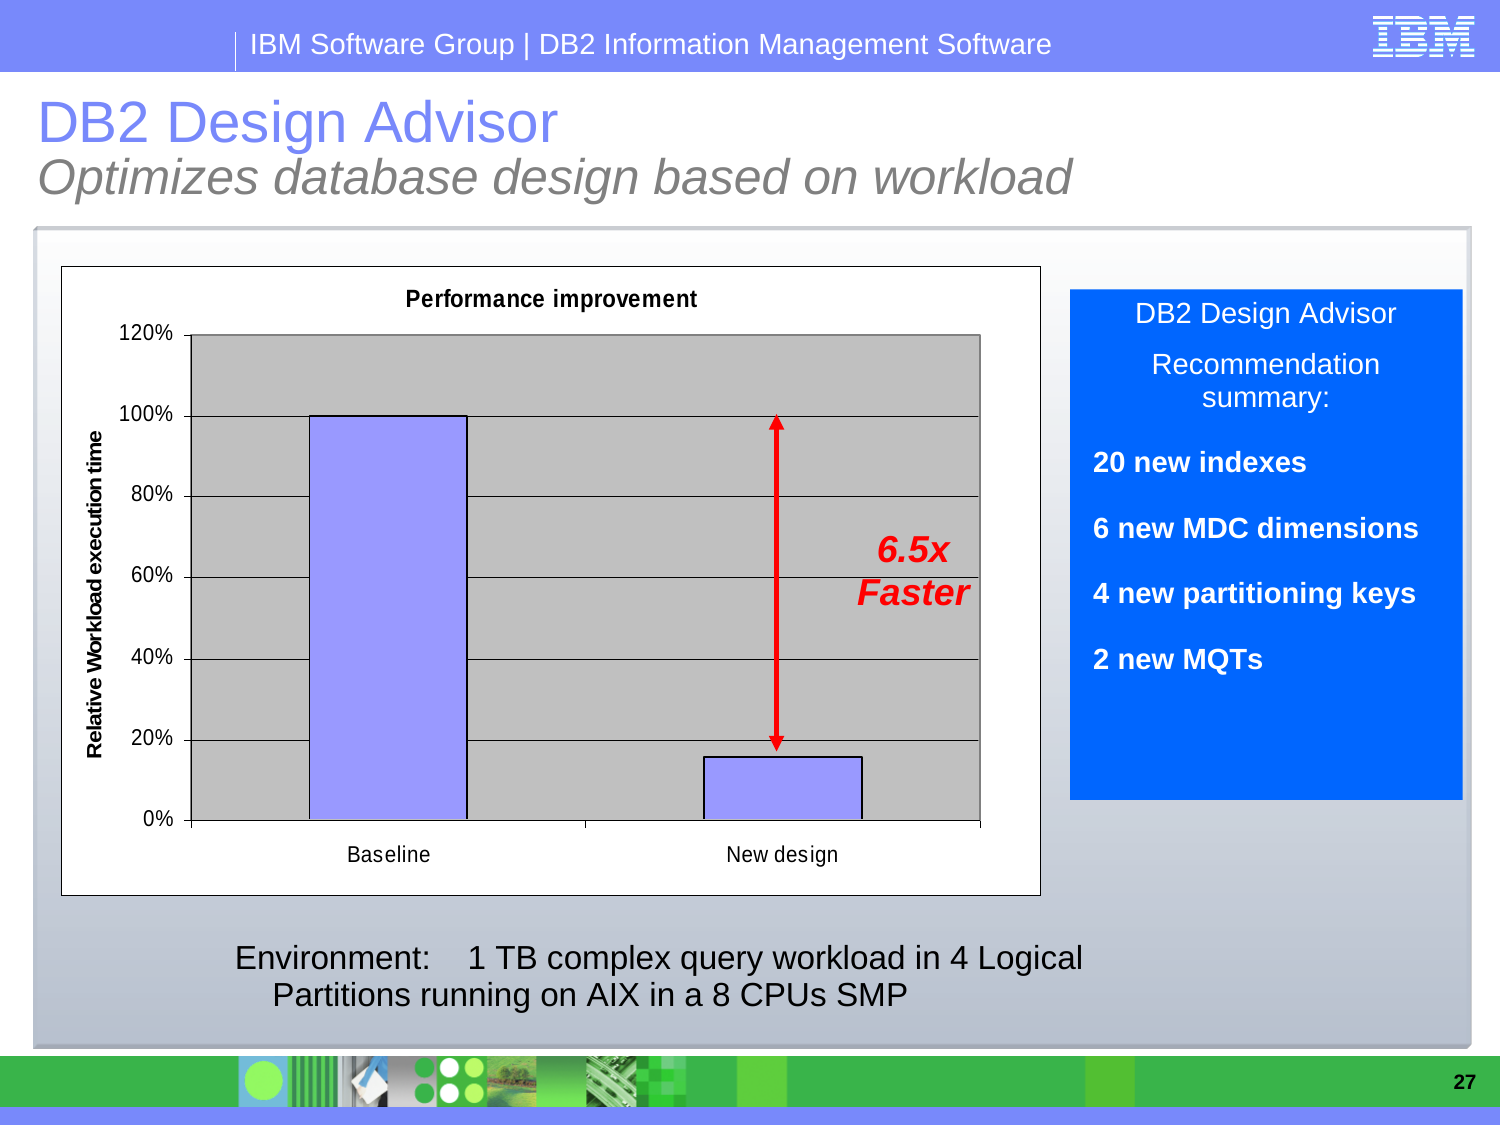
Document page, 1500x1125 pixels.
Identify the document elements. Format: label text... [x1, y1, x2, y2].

text_box Environment: 1 TB complex query workload in 4 Logical Partitions running on AIX in a 8 CPUs SMP [220, 932, 1245, 1022]
text_box DB2 Design Advisor Recommendation summary: 20 new indexes 6 new MDC dimensions 4 new partitioning keys 2 new MQTs [1070, 289, 1463, 800]
picture [0, 1056, 1500, 1107]
text_box 6.5x Faster [801, 521, 1026, 621]
title DB2 Design Advisor Optimizes database design based on workload [22, 83, 1388, 217]
chart [52, 256, 1051, 905]
